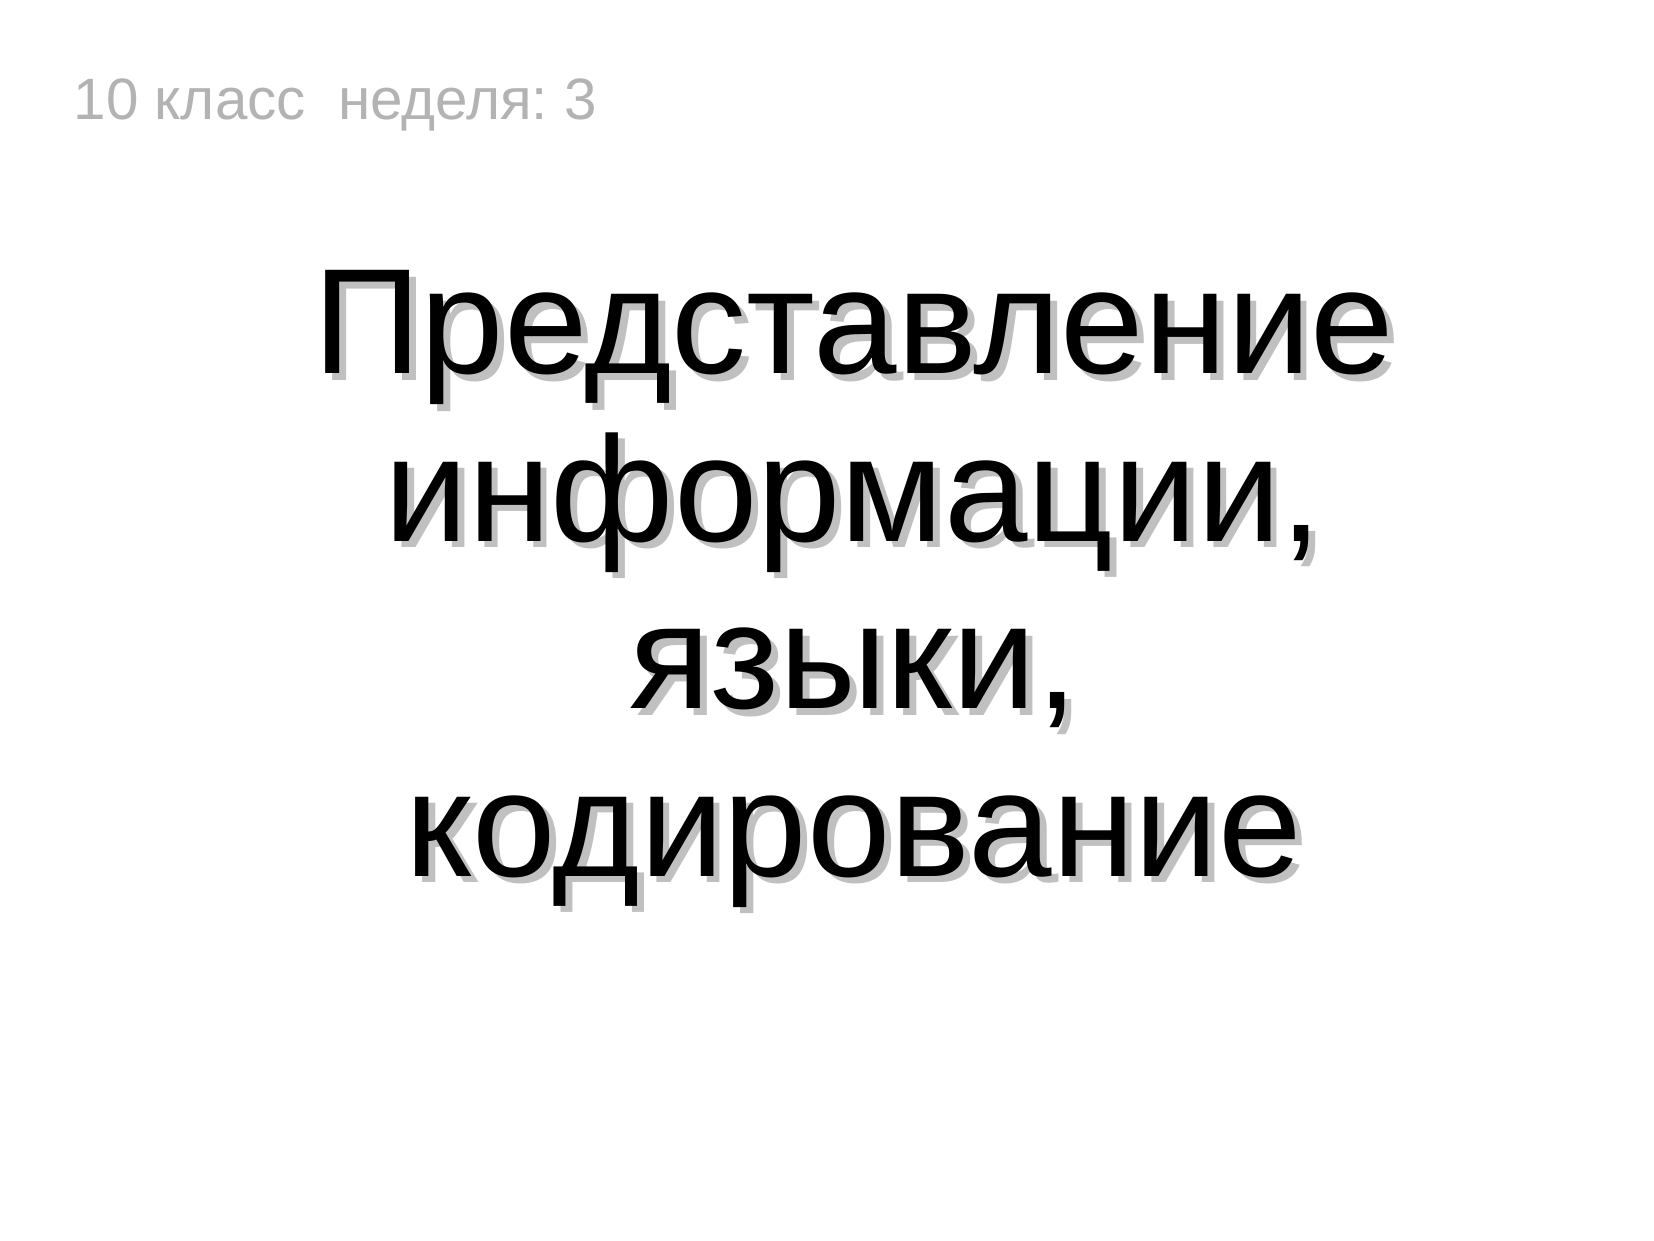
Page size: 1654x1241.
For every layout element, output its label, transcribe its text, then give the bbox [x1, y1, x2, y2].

text_box 10 класс неделя: 3 [59, 59, 650, 139]
text_box Представление информации, языки, кодирование [260, 230, 1447, 916]
